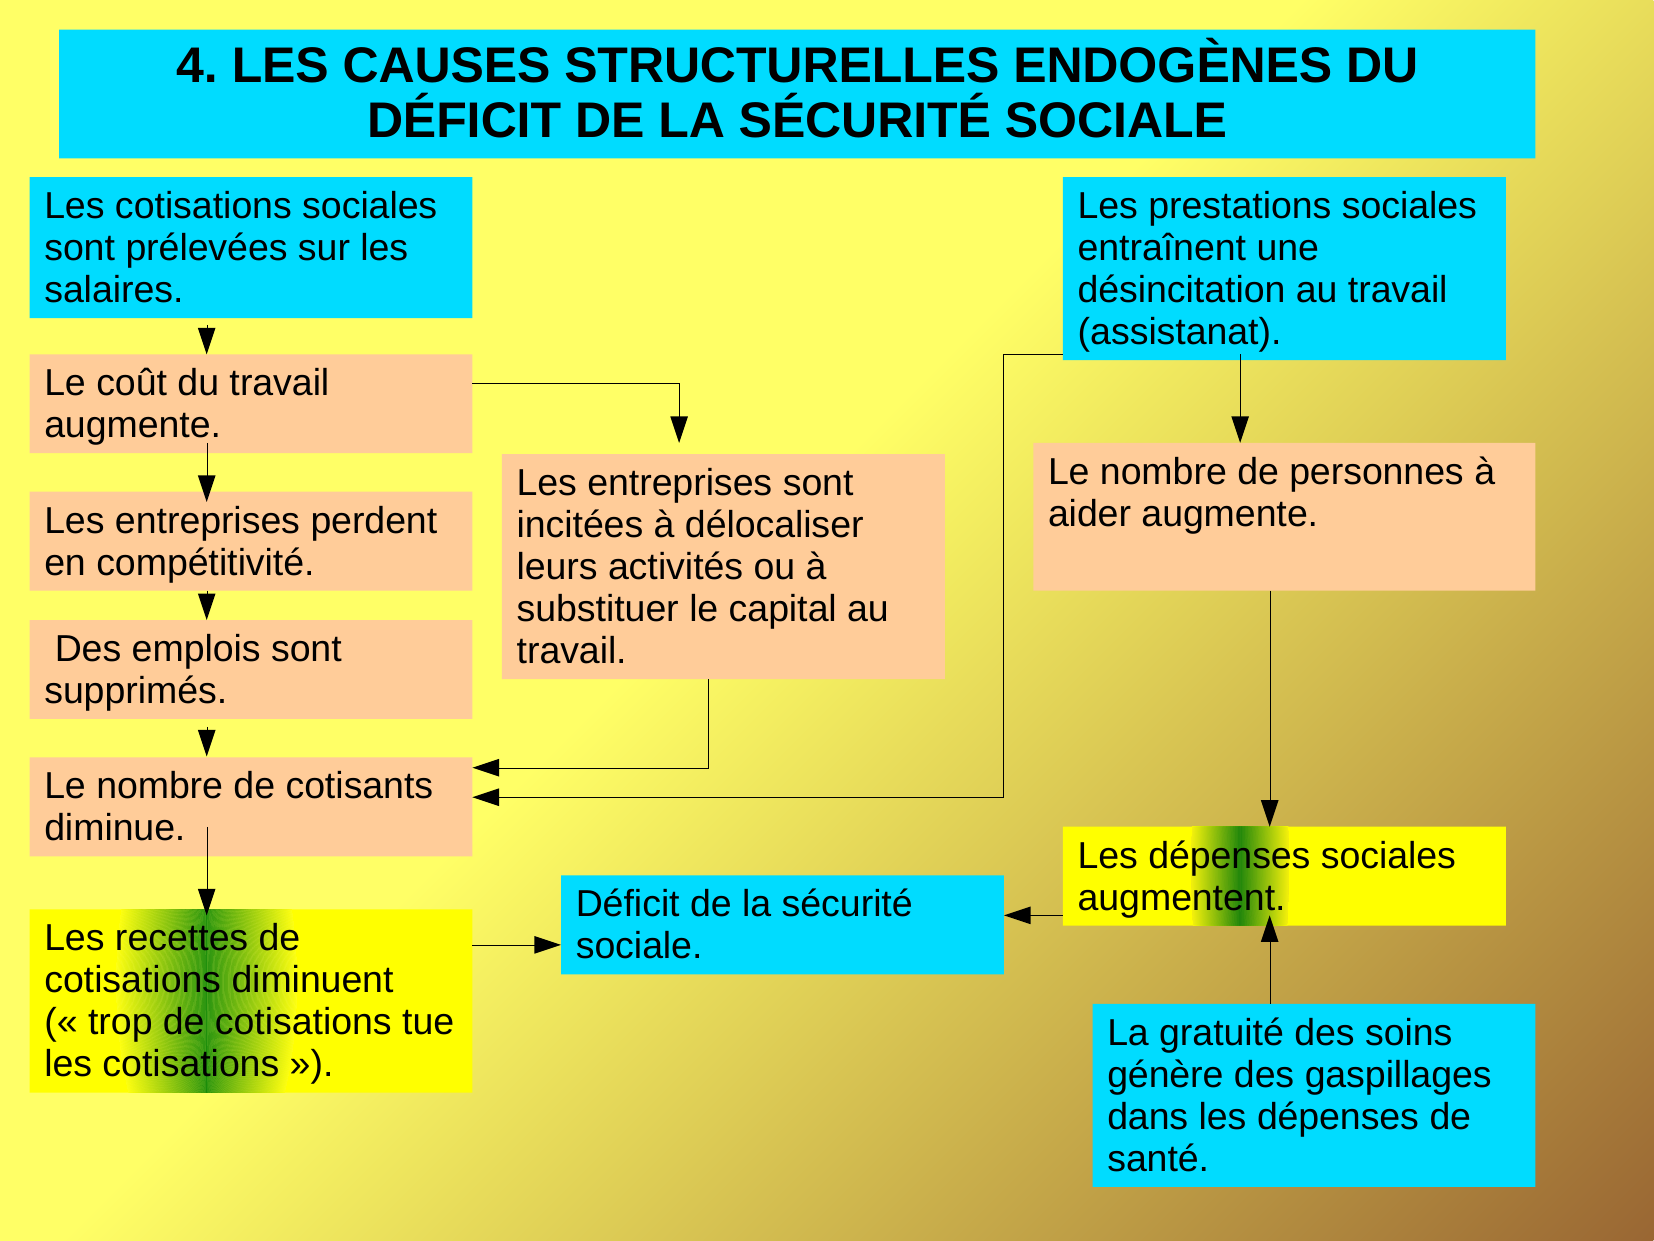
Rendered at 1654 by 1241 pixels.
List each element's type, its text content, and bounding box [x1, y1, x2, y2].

text_box Les dépenses sociales augmentent. [1062, 826, 1506, 926]
text_box Les cotisations sociales sont prélevées sur les salaires. [29, 177, 473, 319]
text_box 4. LES CAUSES STRUCTURELLES ENDOGÈNES DU DÉFICIT DE LA SÉCURITÉ SOCIALE [59, 29, 1536, 159]
text_box Déficit de la sécurité sociale. [561, 875, 1004, 975]
text_box Les entreprises sont incitées à délocaliser leurs activités ou à substituer le capital au travail. [501, 454, 945, 680]
text_box Les prestations sociales entraînent une désincitation au travail (assistanat). [1062, 177, 1506, 361]
text_box Les entreprises perdent en compétitivité. [29, 491, 473, 591]
text_box Des emplois sont supprimés. [29, 620, 473, 719]
text_box Le coût du travail augmente. [29, 354, 473, 454]
text_box Le nombre de personnes à aider augmente. [1033, 442, 1536, 591]
text_box Les recettes de cotisations diminuent (« trop de cotisations tue les cotisations »). [29, 909, 473, 1093]
text_box La gratuité des soins génère des gaspillages dans les dépenses de santé. [1092, 1003, 1536, 1187]
text_box Le nombre de cotisants diminue. [29, 757, 473, 857]
